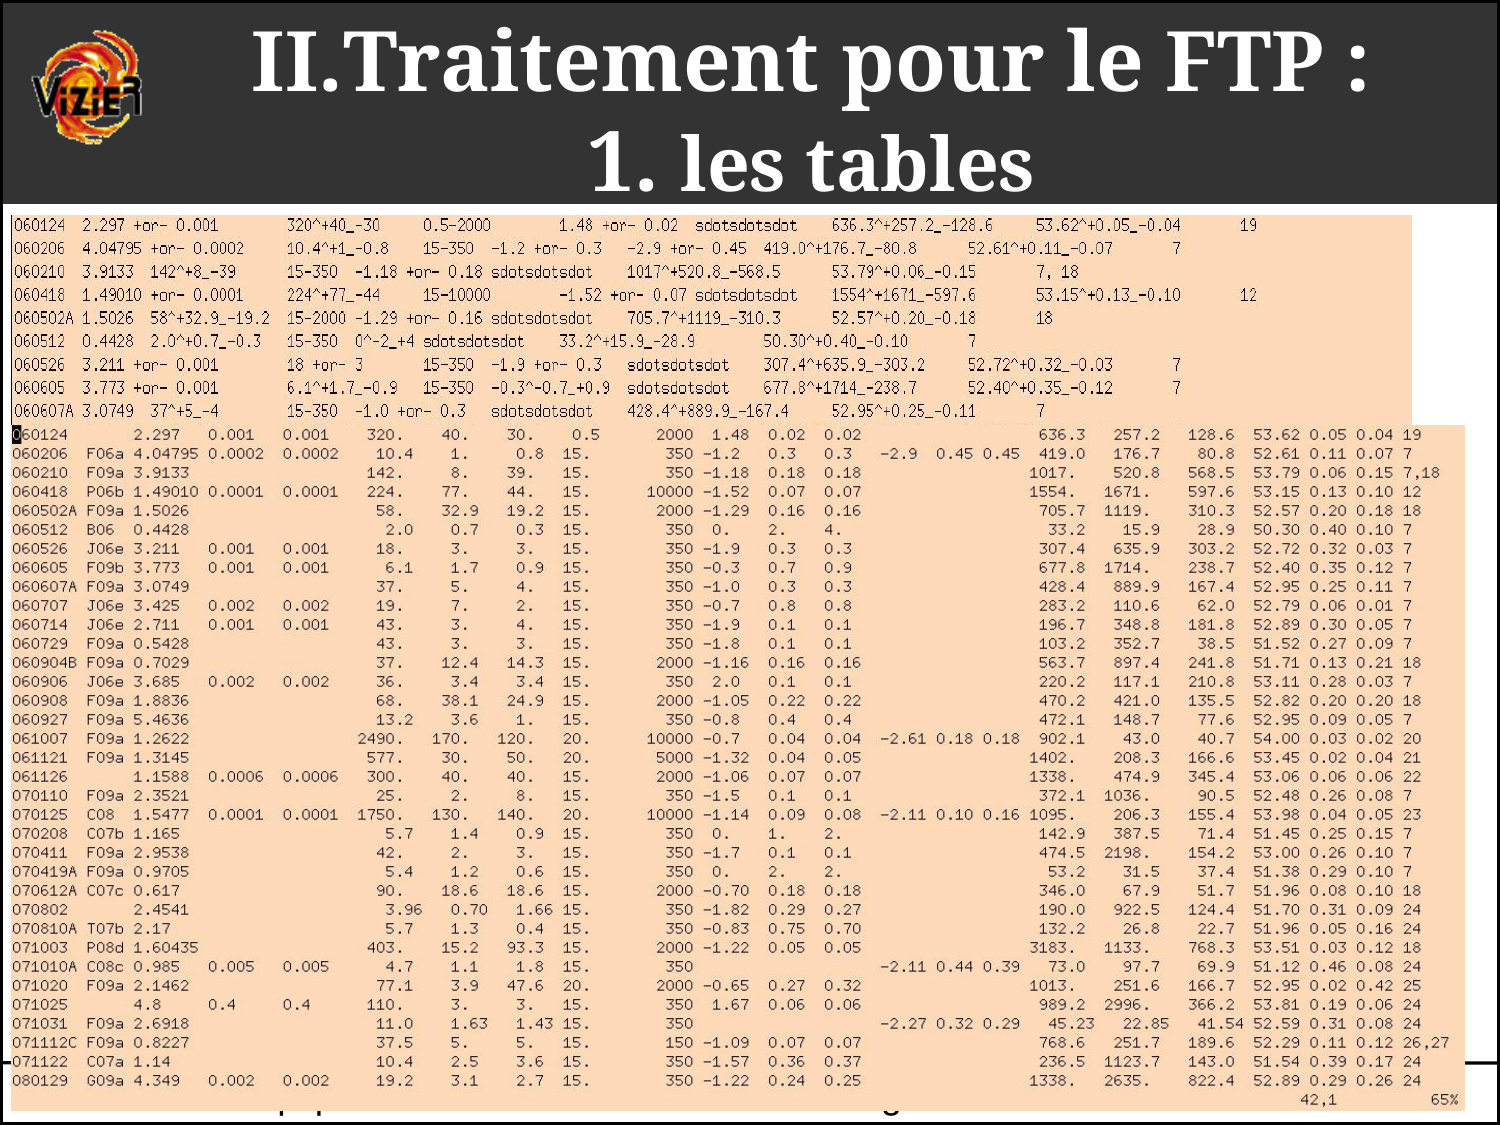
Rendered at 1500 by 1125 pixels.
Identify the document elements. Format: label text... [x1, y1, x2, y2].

picture [11, 215, 1465, 1111]
picture [29, 29, 147, 148]
title II.Traitement pour le FTP : 1. les tables [147, 0, 1477, 216]
